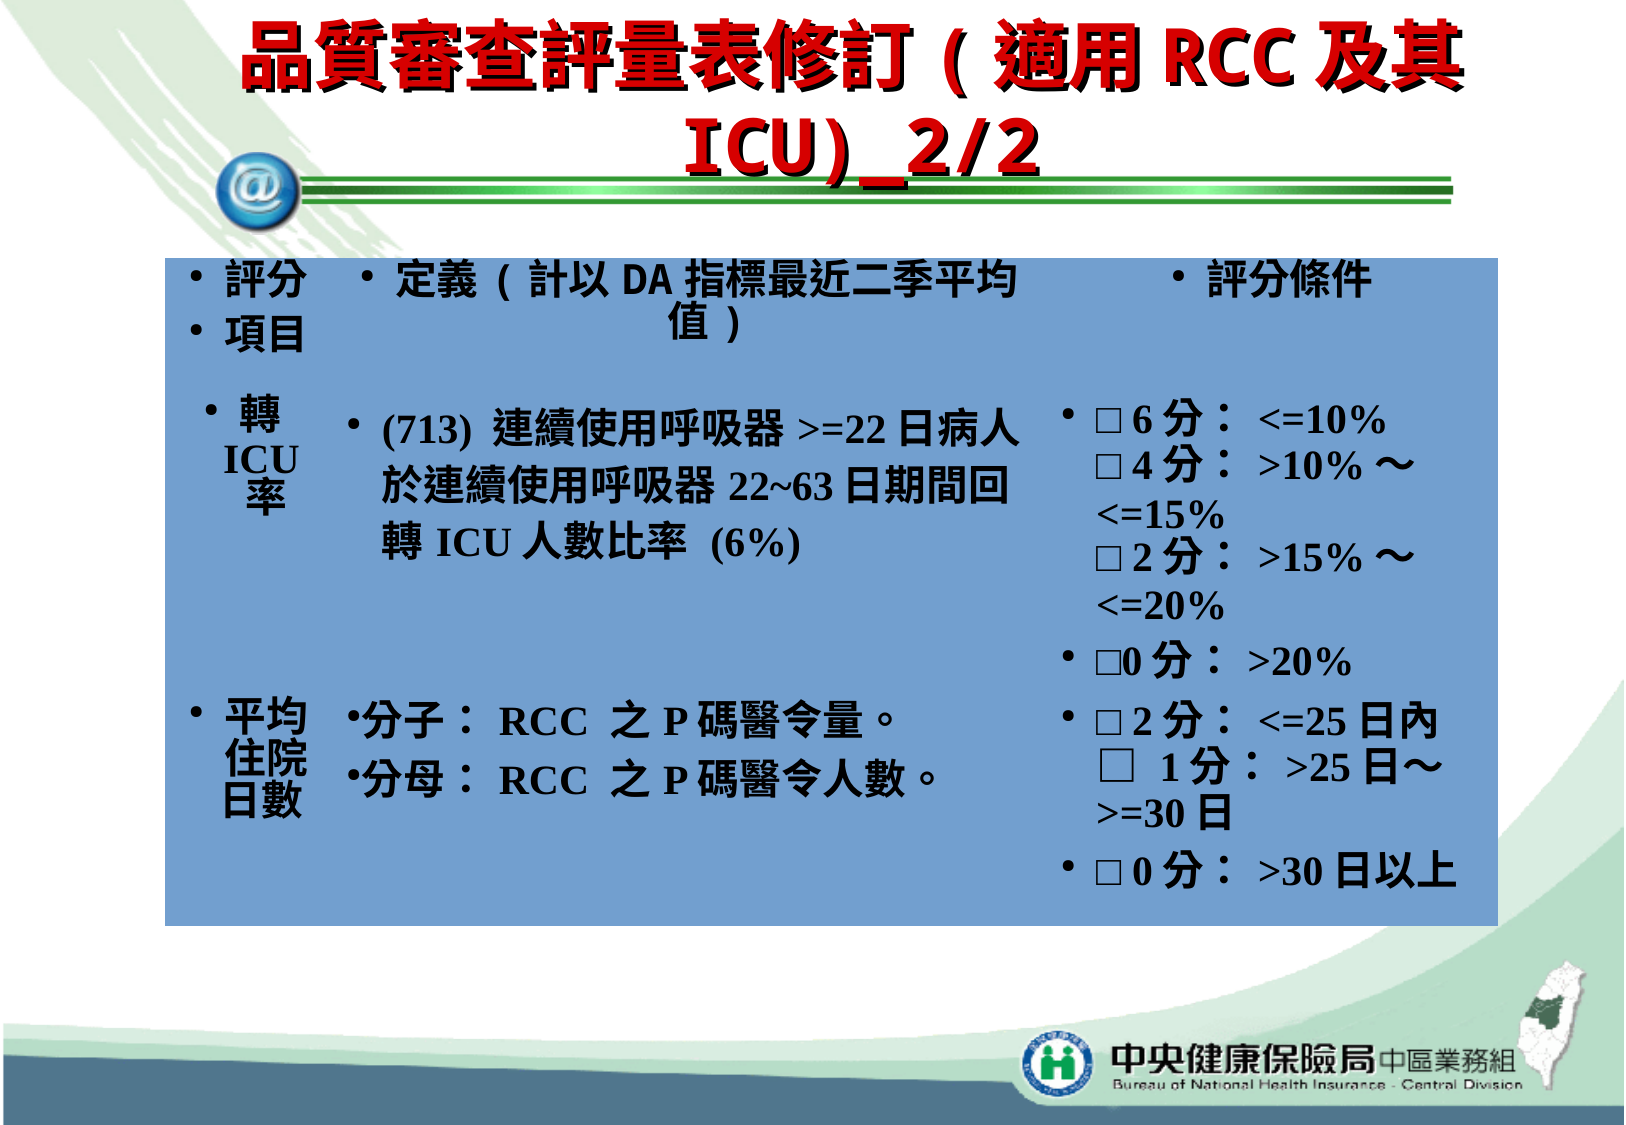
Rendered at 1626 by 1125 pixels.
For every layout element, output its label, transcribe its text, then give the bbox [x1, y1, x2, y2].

table_header 定義(計以DA指標最近二季平均值) [332, 258, 1046, 392]
table_header 評分條件 [1046, 258, 1498, 392]
table_cell □ 6分：<=10% □ 4分：>10%～<=15% □ 2分：>15%～<=20% □0分：>20% [1046, 392, 1498, 695]
table_cell 轉ICU率 [165, 392, 332, 695]
title 品質審查評量表修訂(適用RCC及其ICU)_2/2 [121, 0, 1598, 188]
table_header 評分 項目 [165, 258, 332, 392]
table_cell 平均住院日數 [165, 695, 332, 926]
table_cell 分子：RCC 之P碼醫令量。 分母：RCC 之P碼醫令人數。 [332, 695, 1046, 926]
table_cell (713) 連續使用呼吸器>=22日病人於連續使用呼吸器22~63日期間回轉ICU人數比率 (6%) [332, 392, 1046, 695]
table_cell □ 2分：<=25日內 □ 1分：>25日～>=30日 □ 0分：>30日以上 [1046, 695, 1498, 926]
